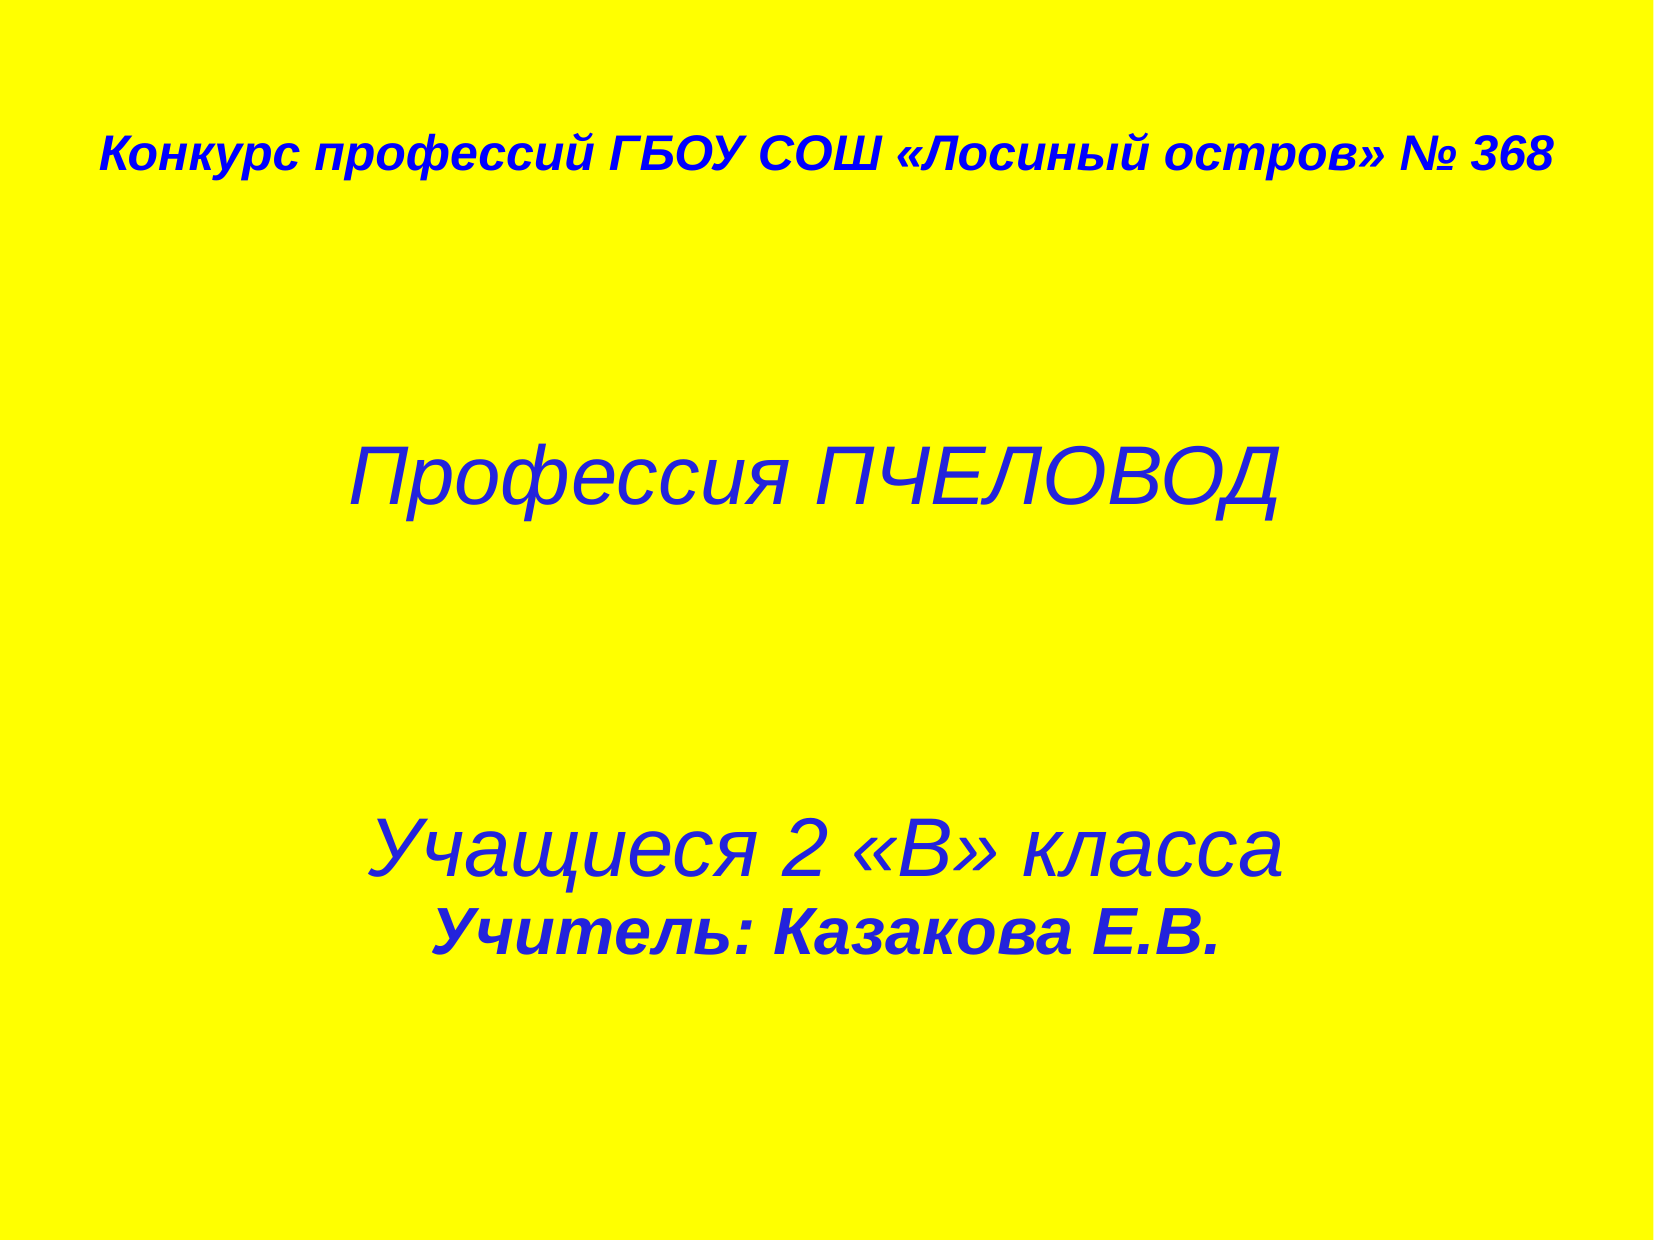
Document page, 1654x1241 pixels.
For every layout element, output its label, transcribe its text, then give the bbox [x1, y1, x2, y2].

title Конкурс профессий ГБОУ СОШ «Лосиный остров» № 368 [82, 49, 1571, 257]
subtitle Профессия ПЧЕЛОВОД Учащиеся 2 «В» класса Учитель: Казакова Е.В. [82, 290, 1571, 1109]
